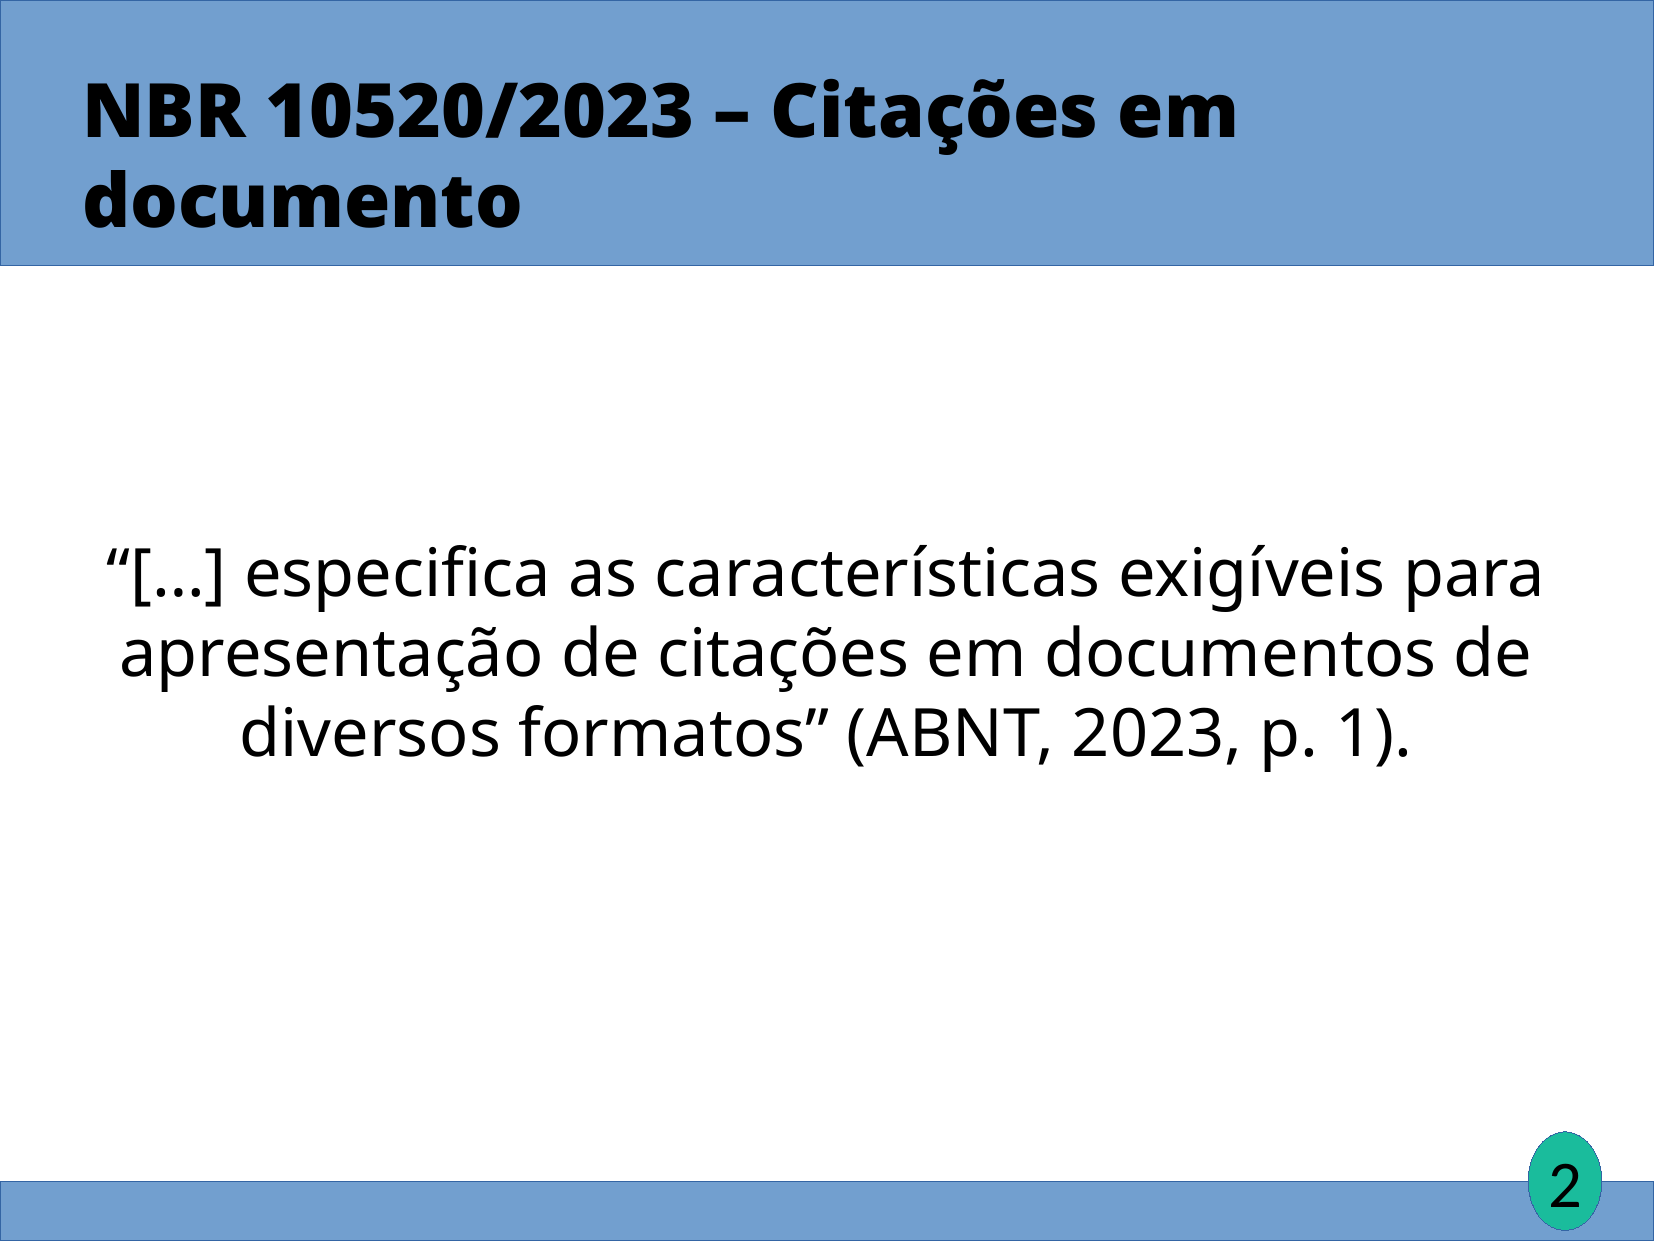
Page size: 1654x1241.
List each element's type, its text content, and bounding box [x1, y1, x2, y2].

subtitle “[…] especifica as características exigíveis para apresentação de citações em documentos de diversos formatos” (ABNT, 2023, p. 1). [82, 297, 1571, 1003]
title NBR 10520/2023 – Citações em documento [82, 56, 1571, 250]
